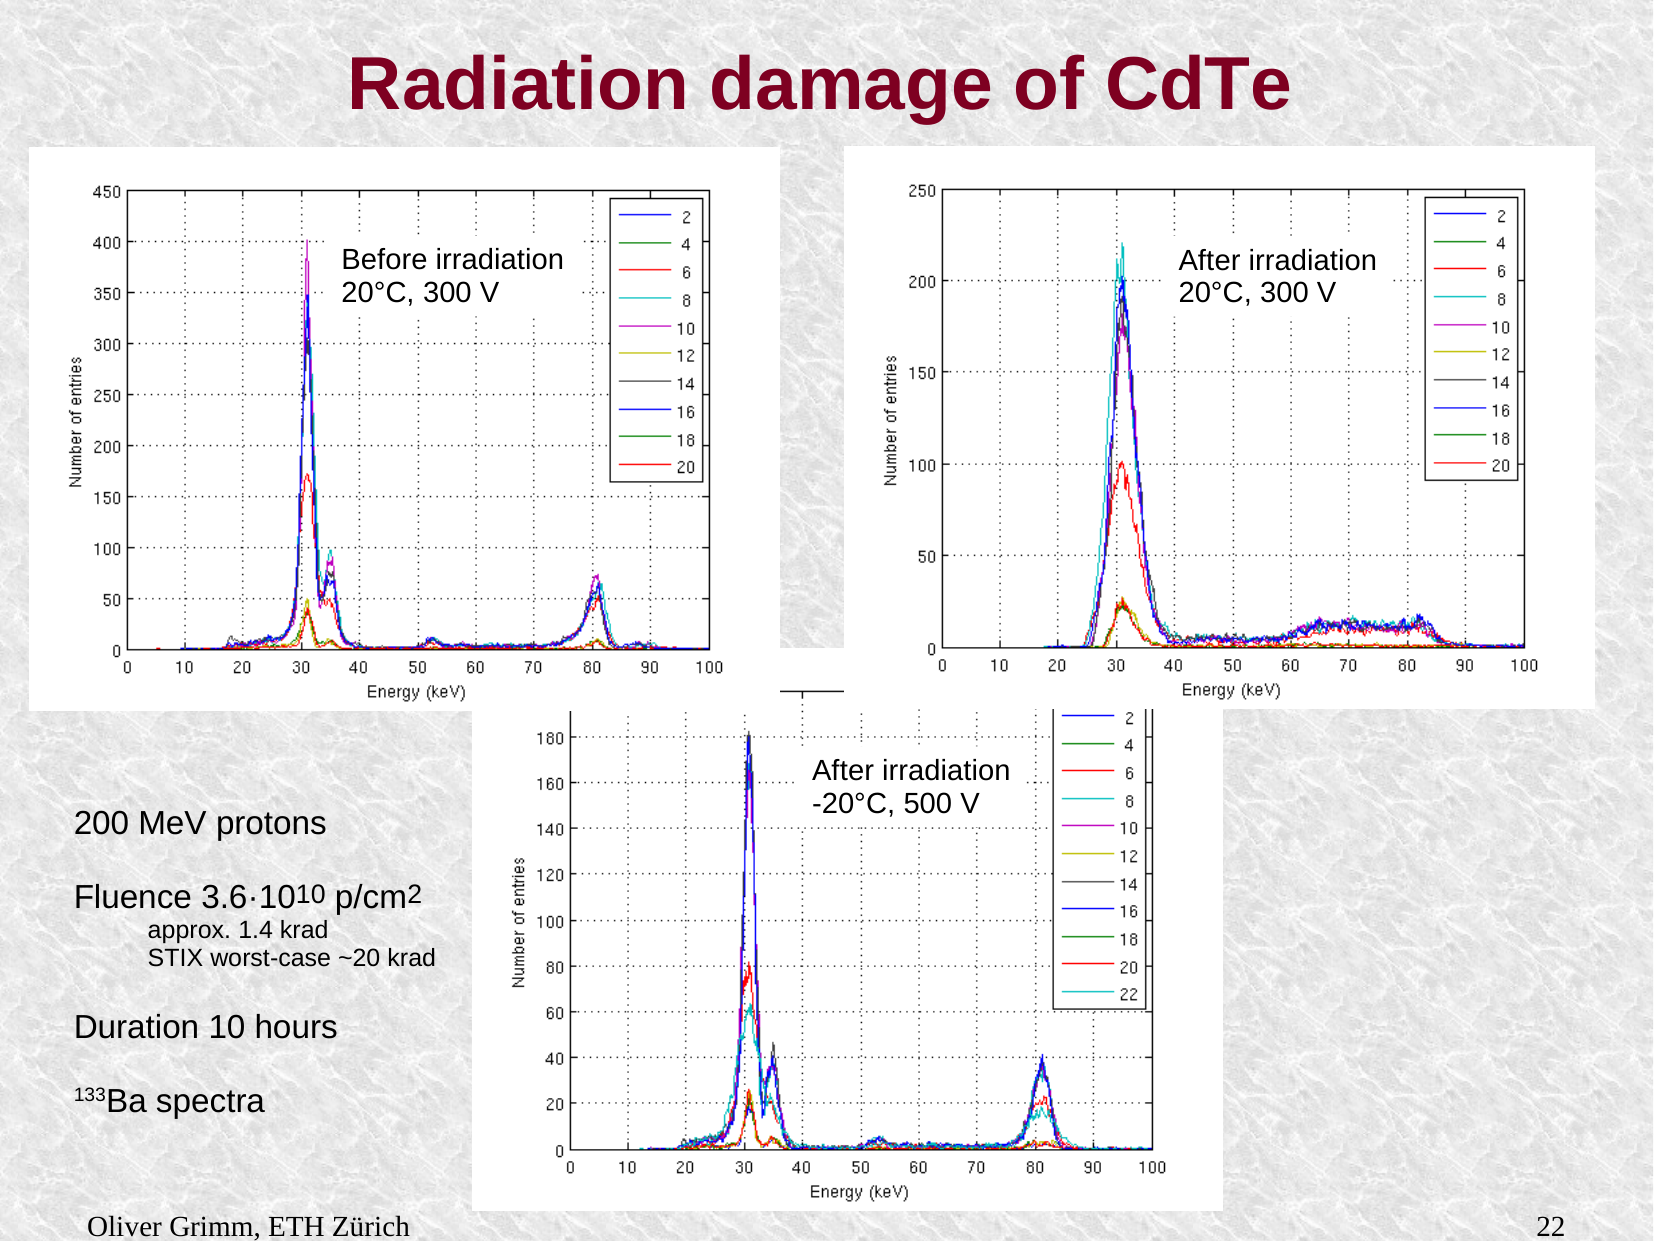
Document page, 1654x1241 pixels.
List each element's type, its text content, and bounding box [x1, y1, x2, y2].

text_box Before irradiation 20°C, 300 V [326, 235, 580, 317]
title Radiation damage of CdTe [76, 19, 1565, 148]
text_box After irradiation 20°C, 300 V [1163, 236, 1393, 317]
text_box After irradiation -20°C, 500 V [797, 746, 1026, 827]
text_box 200 MeV protons Fluence 3.6·1010 p/cm2 approx. 1.4 krad STIX worst-case ~20 krad Duration 10 hours 133Ba spectra [59, 797, 452, 1128]
picture [0, 0, 1654, 1241]
